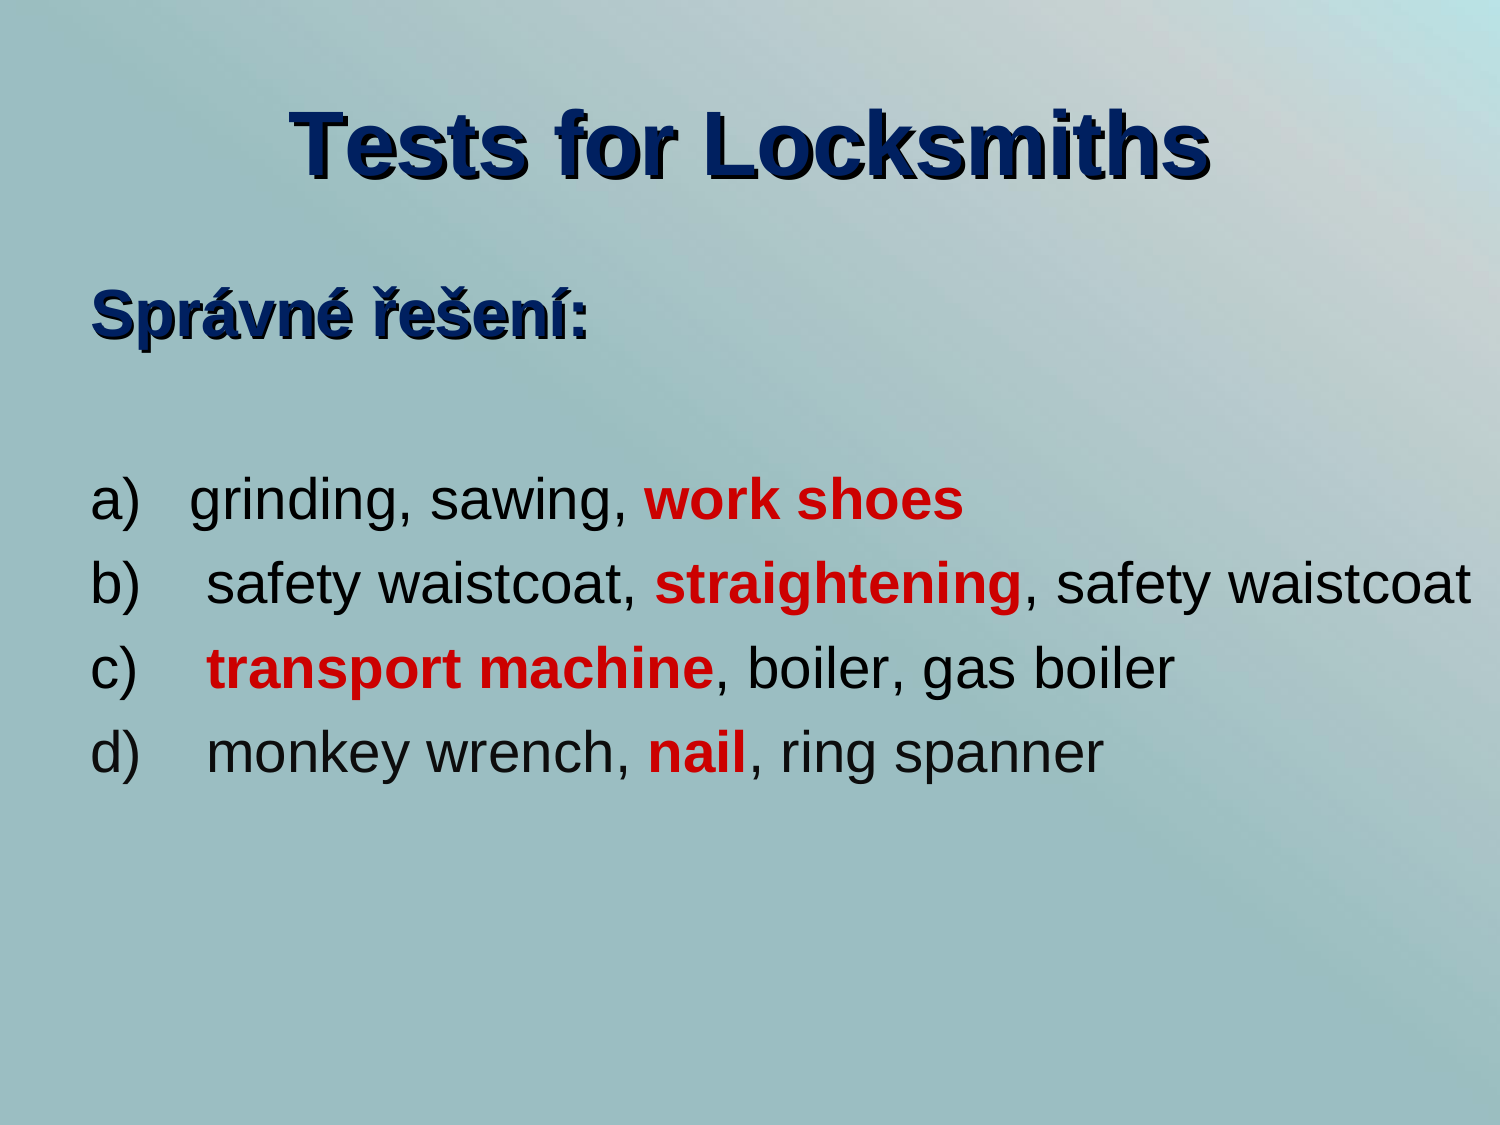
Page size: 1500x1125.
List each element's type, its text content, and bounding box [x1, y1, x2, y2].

title Tests for Locksmiths [75, 45, 1426, 233]
list Správné řešení: grinding, sawing, work shoes safety waistcoat, straightening, safety waistcoat transport machine, boiler, gas boiler monkey wrench, nail, ring spanner [75, 262, 1500, 1125]
picture [0, 0, 1500, 1125]
